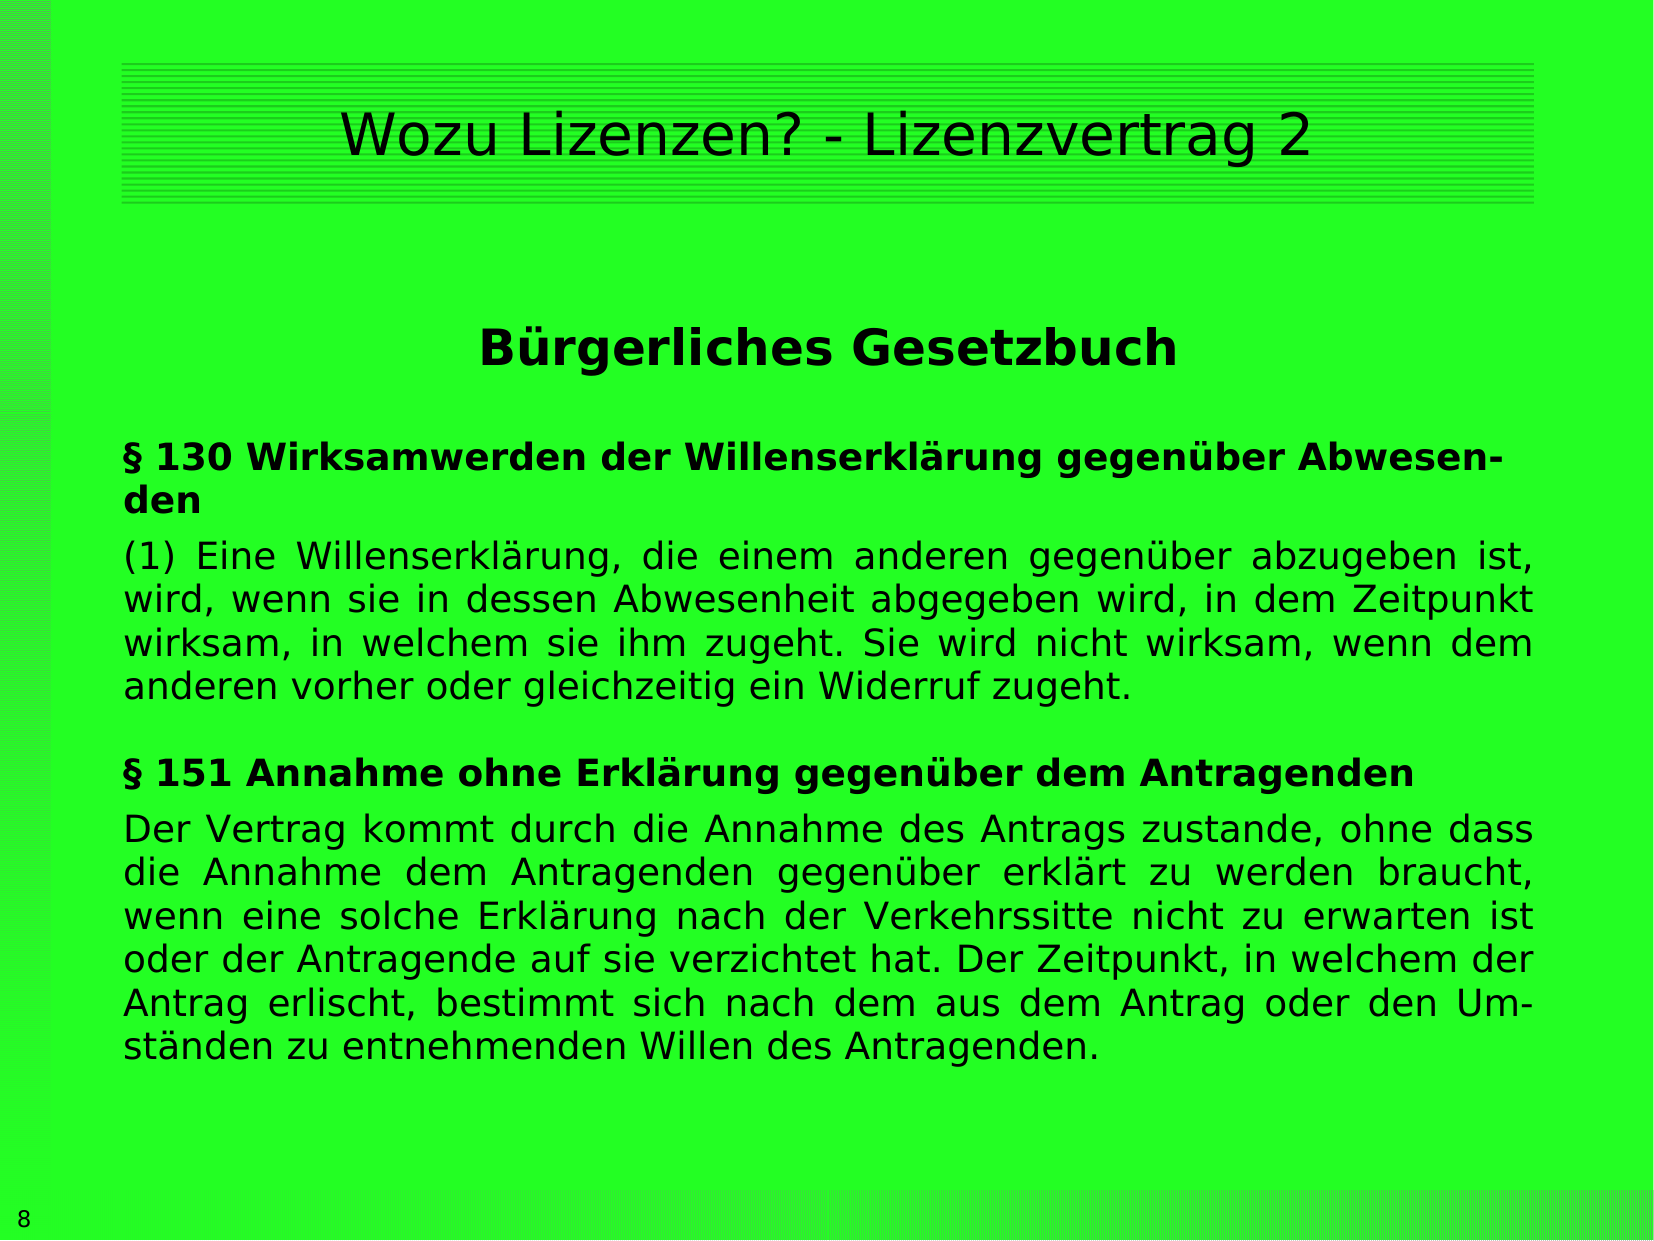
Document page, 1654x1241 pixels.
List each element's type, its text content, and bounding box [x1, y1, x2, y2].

subtitle Bürgerliches Gesetzbuch § 130 Wirksamwerden der Willenserklärung gegenüber Abwesen- den (1) Eine Willenserklärung, die einem anderen gegenüber abzugeben ist, wird, wenn sie in dessen Abwesenheit abgegeben wird, in dem Zeitpunkt wirksam, in welchem sie ihm zugeht. Sie wird nicht wirksam, wenn dem anderen vorher oder gleichzeitig ein Widerruf zugeht. § 151 Annahme ohne Erklärung gegenüber dem Antragenden Der Vertrag kommt durch die Annahme des Antrags zustande, ohne dass die Annahme dem Antragenden gegenüber erklärt zu werden braucht, wenn eine solche Erklärung nach der Verkehrssitte nicht zu erwarten ist oder der Antragende auf sie verzichtet hat. Der Zeitpunkt, in welchem der Antrag erlischt, bestimmt sich nach dem aus dem Antrag oder den Um-ständen zu entnehmenden Willen des Antragenden. [123, 236, 1536, 1152]
title Wozu Lizenzen? - Lizenzvertrag 2 [151, 64, 1503, 208]
